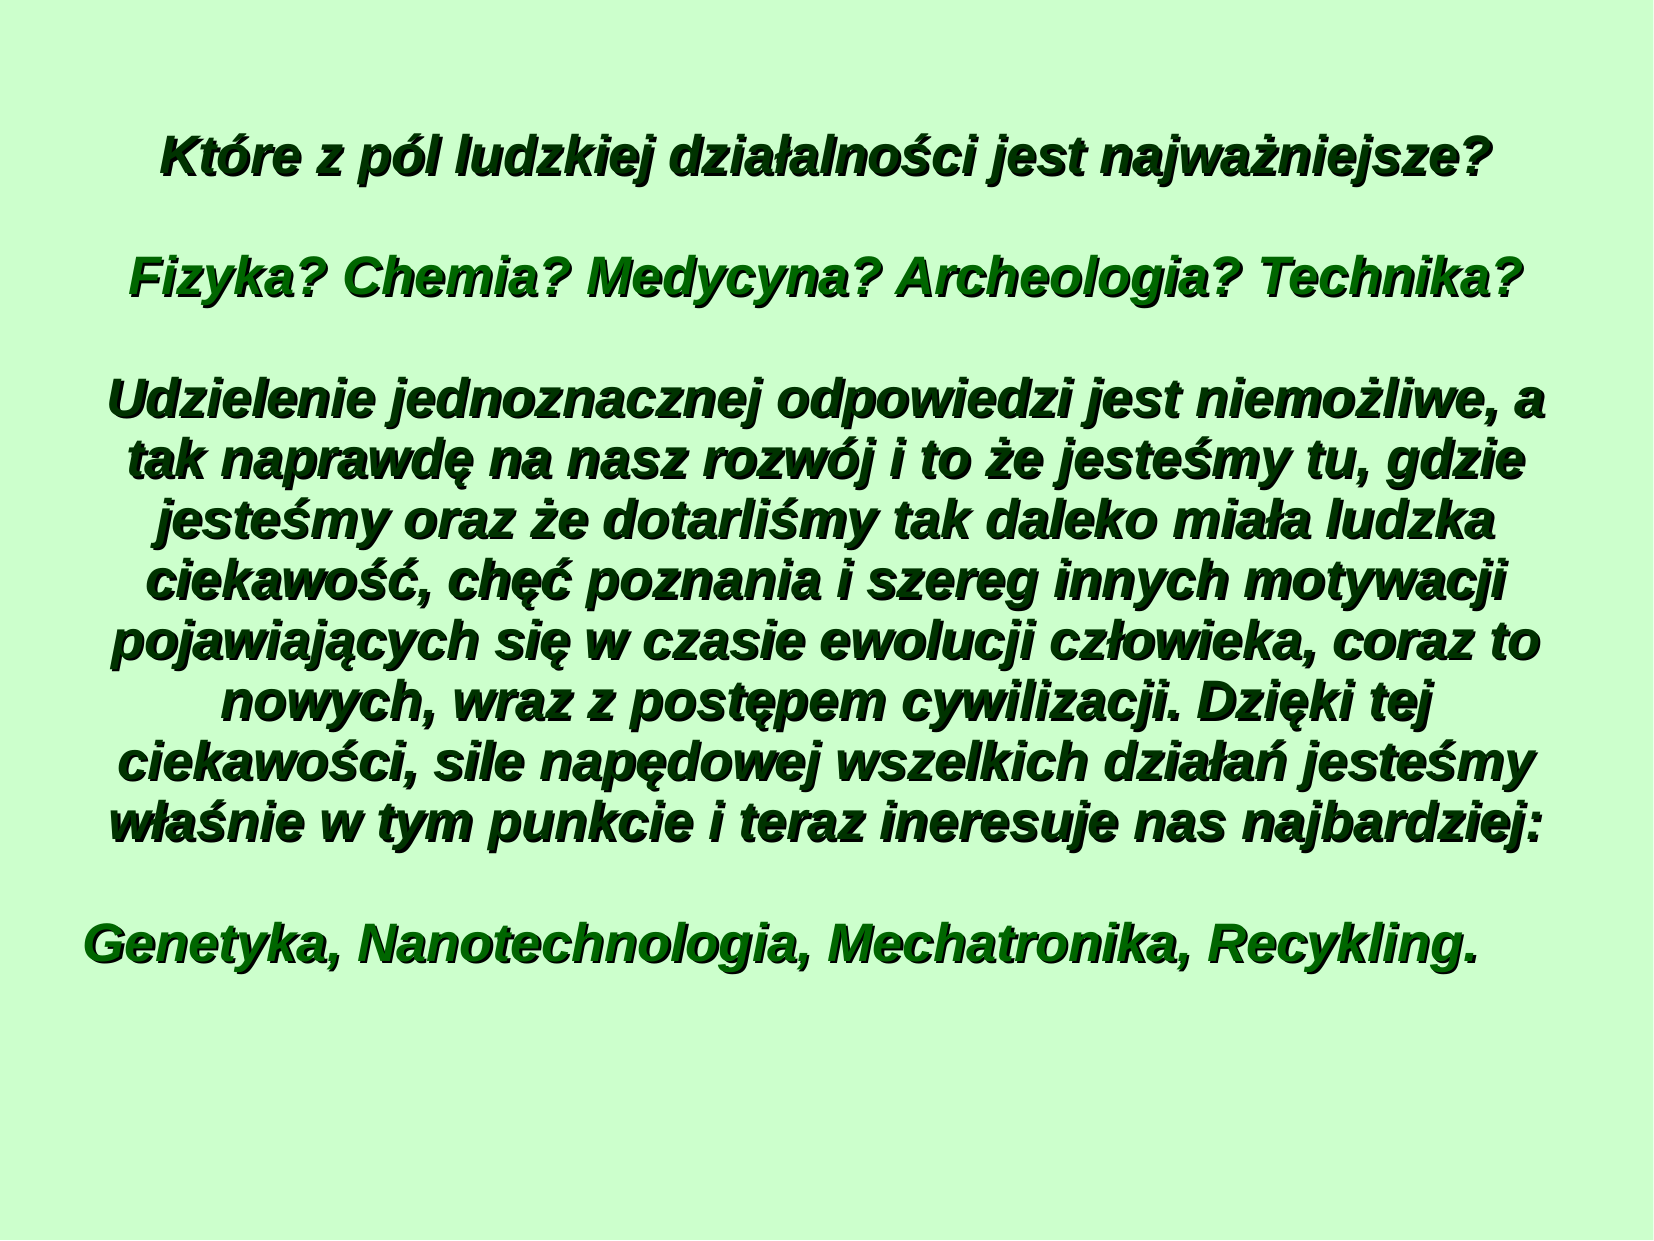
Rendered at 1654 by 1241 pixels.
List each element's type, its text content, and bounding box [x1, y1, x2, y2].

subtitle Które z pól ludzkiej działalności jest najważniejsze? Fizyka? Chemia? Medycyna? Archeologia? Technika? Udzielenie jednoznacznej odpowiedzi jest niemożliwe, a tak naprawdę na nasz rozwój i to że jesteśmy tu, gdzie jesteśmy oraz że dotarliśmy tak daleko miała ludzka ciekawość, chęć poznania i szereg innych motywacji pojawiających się w czasie ewolucji człowieka, coraz to nowych, wraz z postępem cywilizacji. Dzięki tej ciekawości, sile napędowej wszelkich działań jesteśmy właśnie w tym punkcie i teraz ineresuje nas najbardziej: Genetyka, Nanotechnologia, Mechatronika, Recykling. [82, 49, 1571, 1109]
